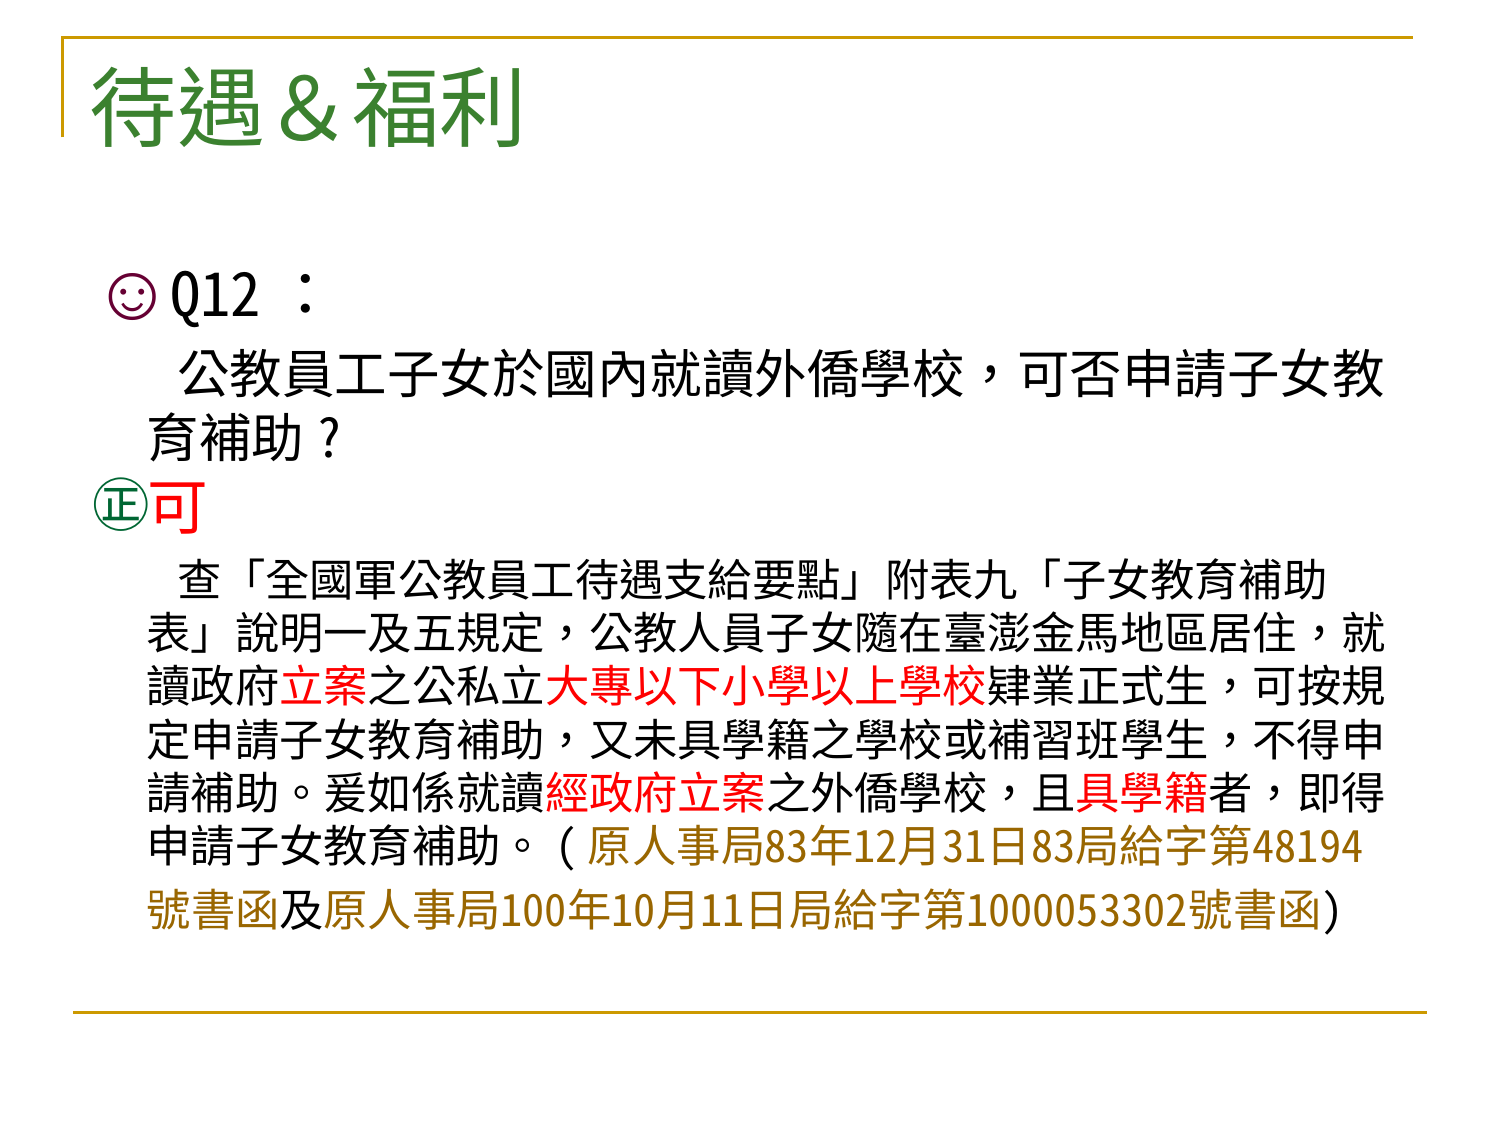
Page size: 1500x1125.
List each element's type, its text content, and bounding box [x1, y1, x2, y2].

title 待遇＆福利 [75, 45, 1426, 233]
list Q12： 公教員工子女於國內就讀外僑學校，可否申請子女教育補助? 可 查「全國軍公教員工待遇支給要點」附表九「子女教育補助表」說明一及五規定，公教人員子女隨在臺澎金馬地區居住，就讀政府立案之公私立大專以下小學以上學校肄業正式生，可按規定申請子女教育補助，又未具學籍之學校或補習班學生，不得申請補助。爰如係就讀經政府立案之外僑學校，且具學籍者，即得申請子女教育補助。(原人事局83年12月31日83局給字第48194號書函及原人事局100年10月11日局給字第1000053302號書函) [77, 262, 1428, 1005]
